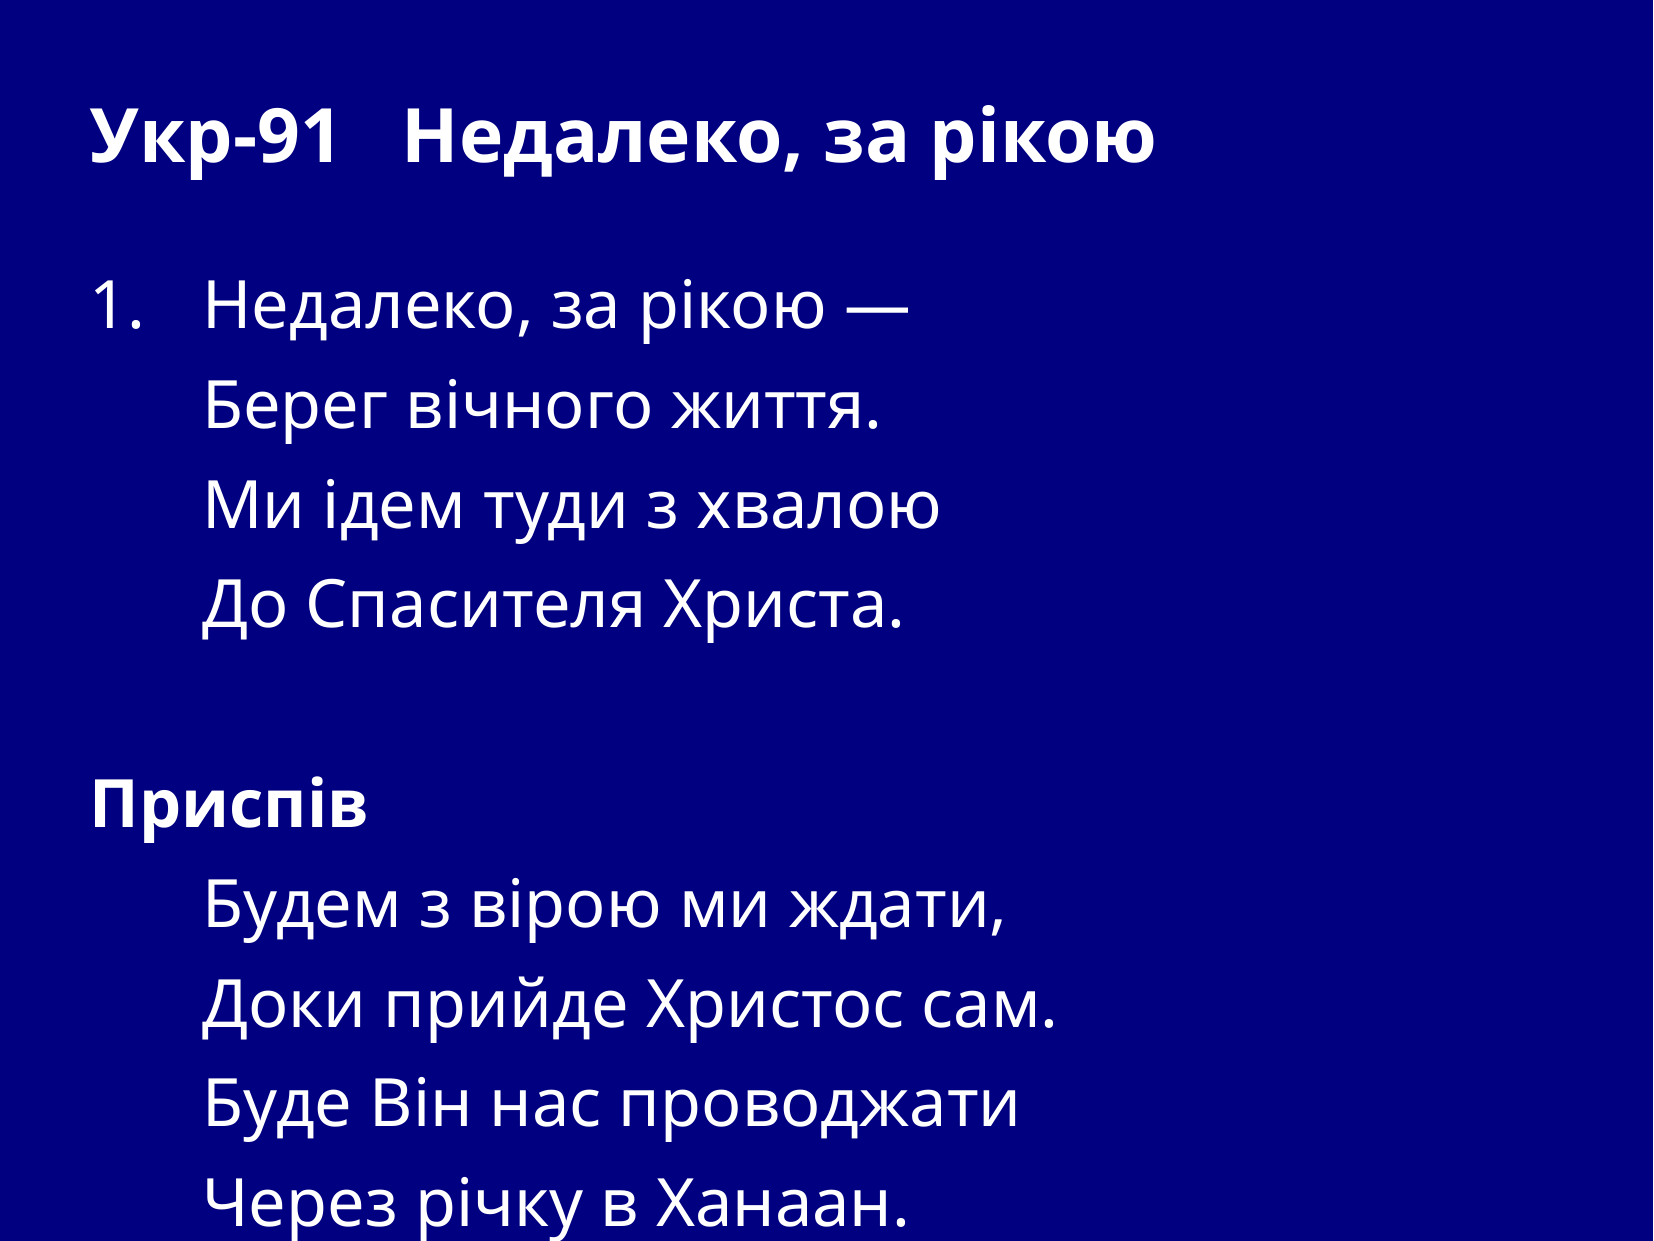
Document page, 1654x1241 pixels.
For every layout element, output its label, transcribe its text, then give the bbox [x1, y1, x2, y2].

text_box 1. Недалеко, за рікою ― Берег вічного життя. Ми ідем туди з хвалою До Спасителя Христа. Приспів Будем з вірою ми ждати, Доки прийде Христос сам. Буде Він нас проводжати Через річку в Ханаан. [75, 188, 1576, 1163]
text_box Укр-91 Недалеко, за рікою [75, 75, 1576, 188]
